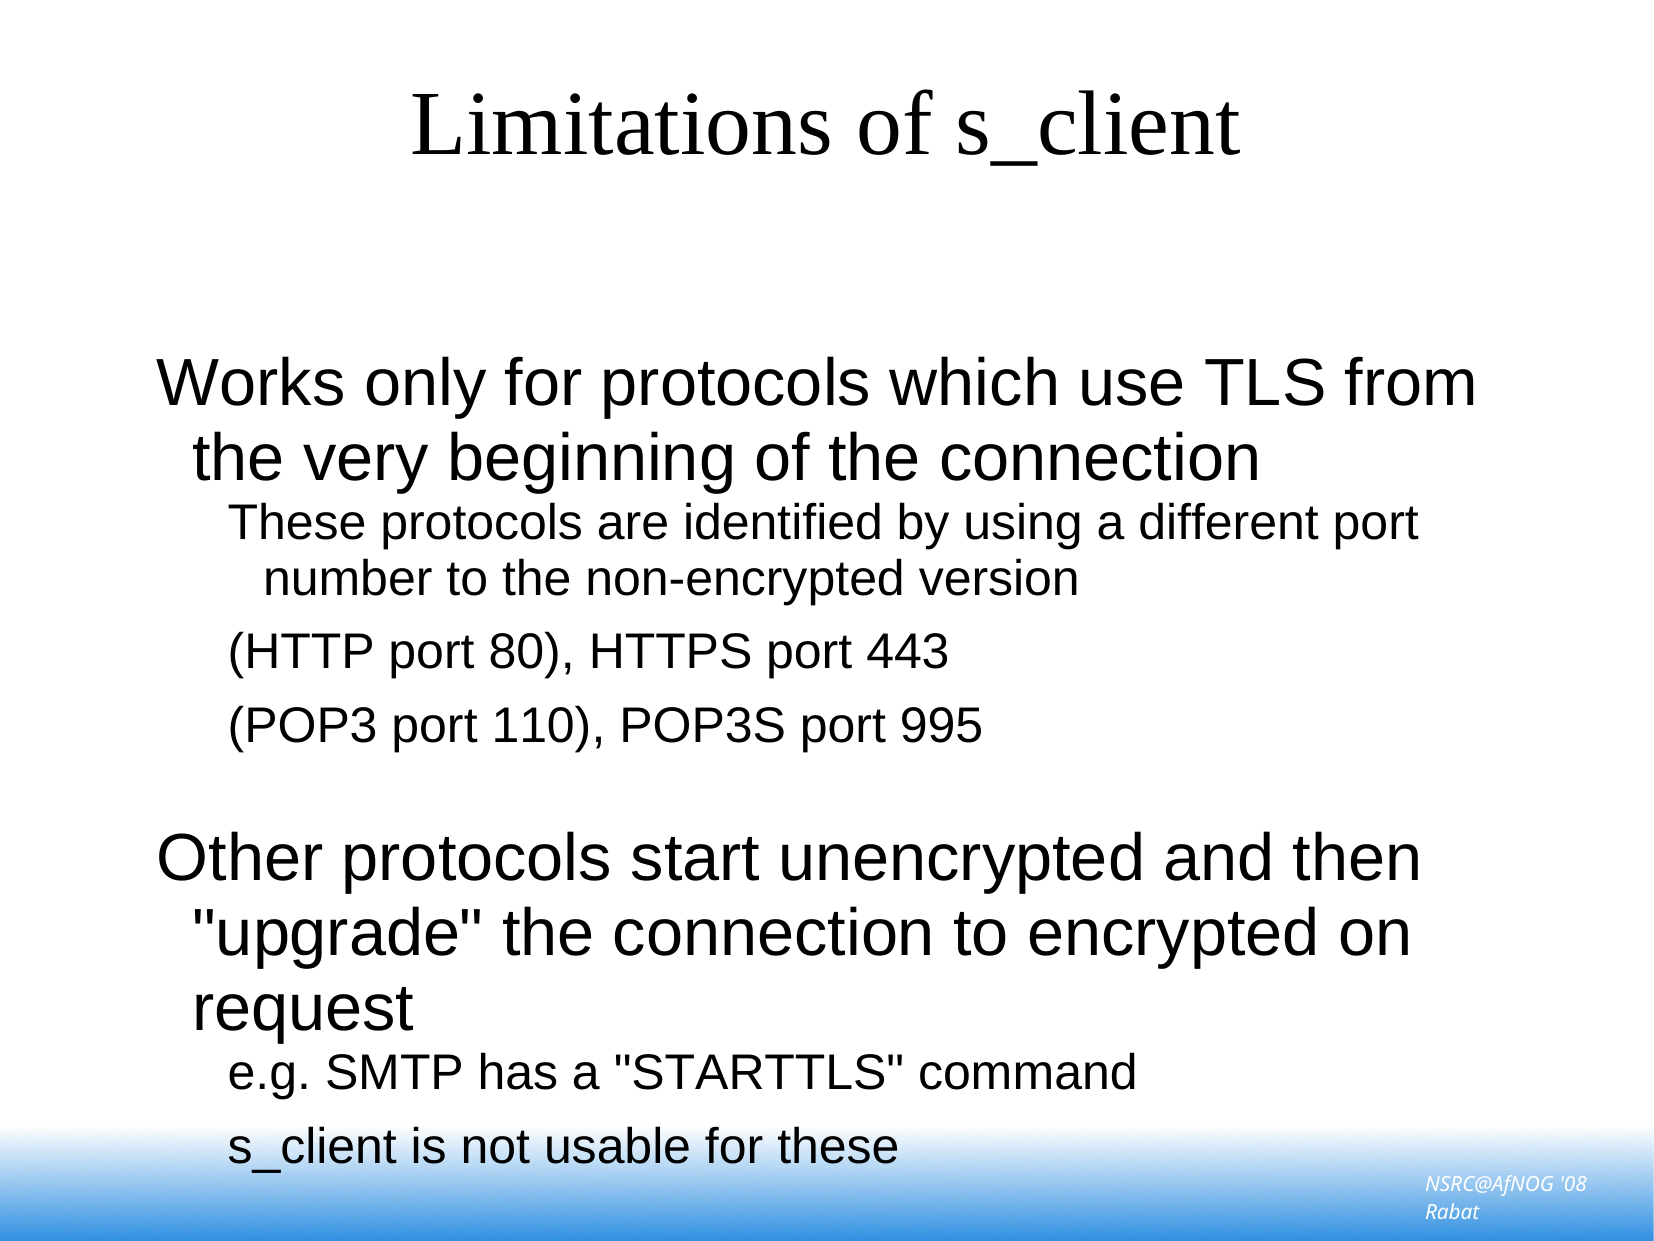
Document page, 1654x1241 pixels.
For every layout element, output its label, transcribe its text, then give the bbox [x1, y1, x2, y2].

list Works only for protocols which use TLS from the very beginning of the connection These protocols are identified by using a different port number to the non-encrypted version (HTTP port 80), HTTPS port 443 (POP3 port 110), POP3S port 995 Other protocols start unencrypted and then "upgrade" the connection to encrypted on request e.g. SMTP has a "STARTTLS" command s_client is not usable for these [17, 258, 1636, 1219]
title Limitations of s_client [17, 73, 1636, 175]
picture [0, 1124, 1654, 1241]
